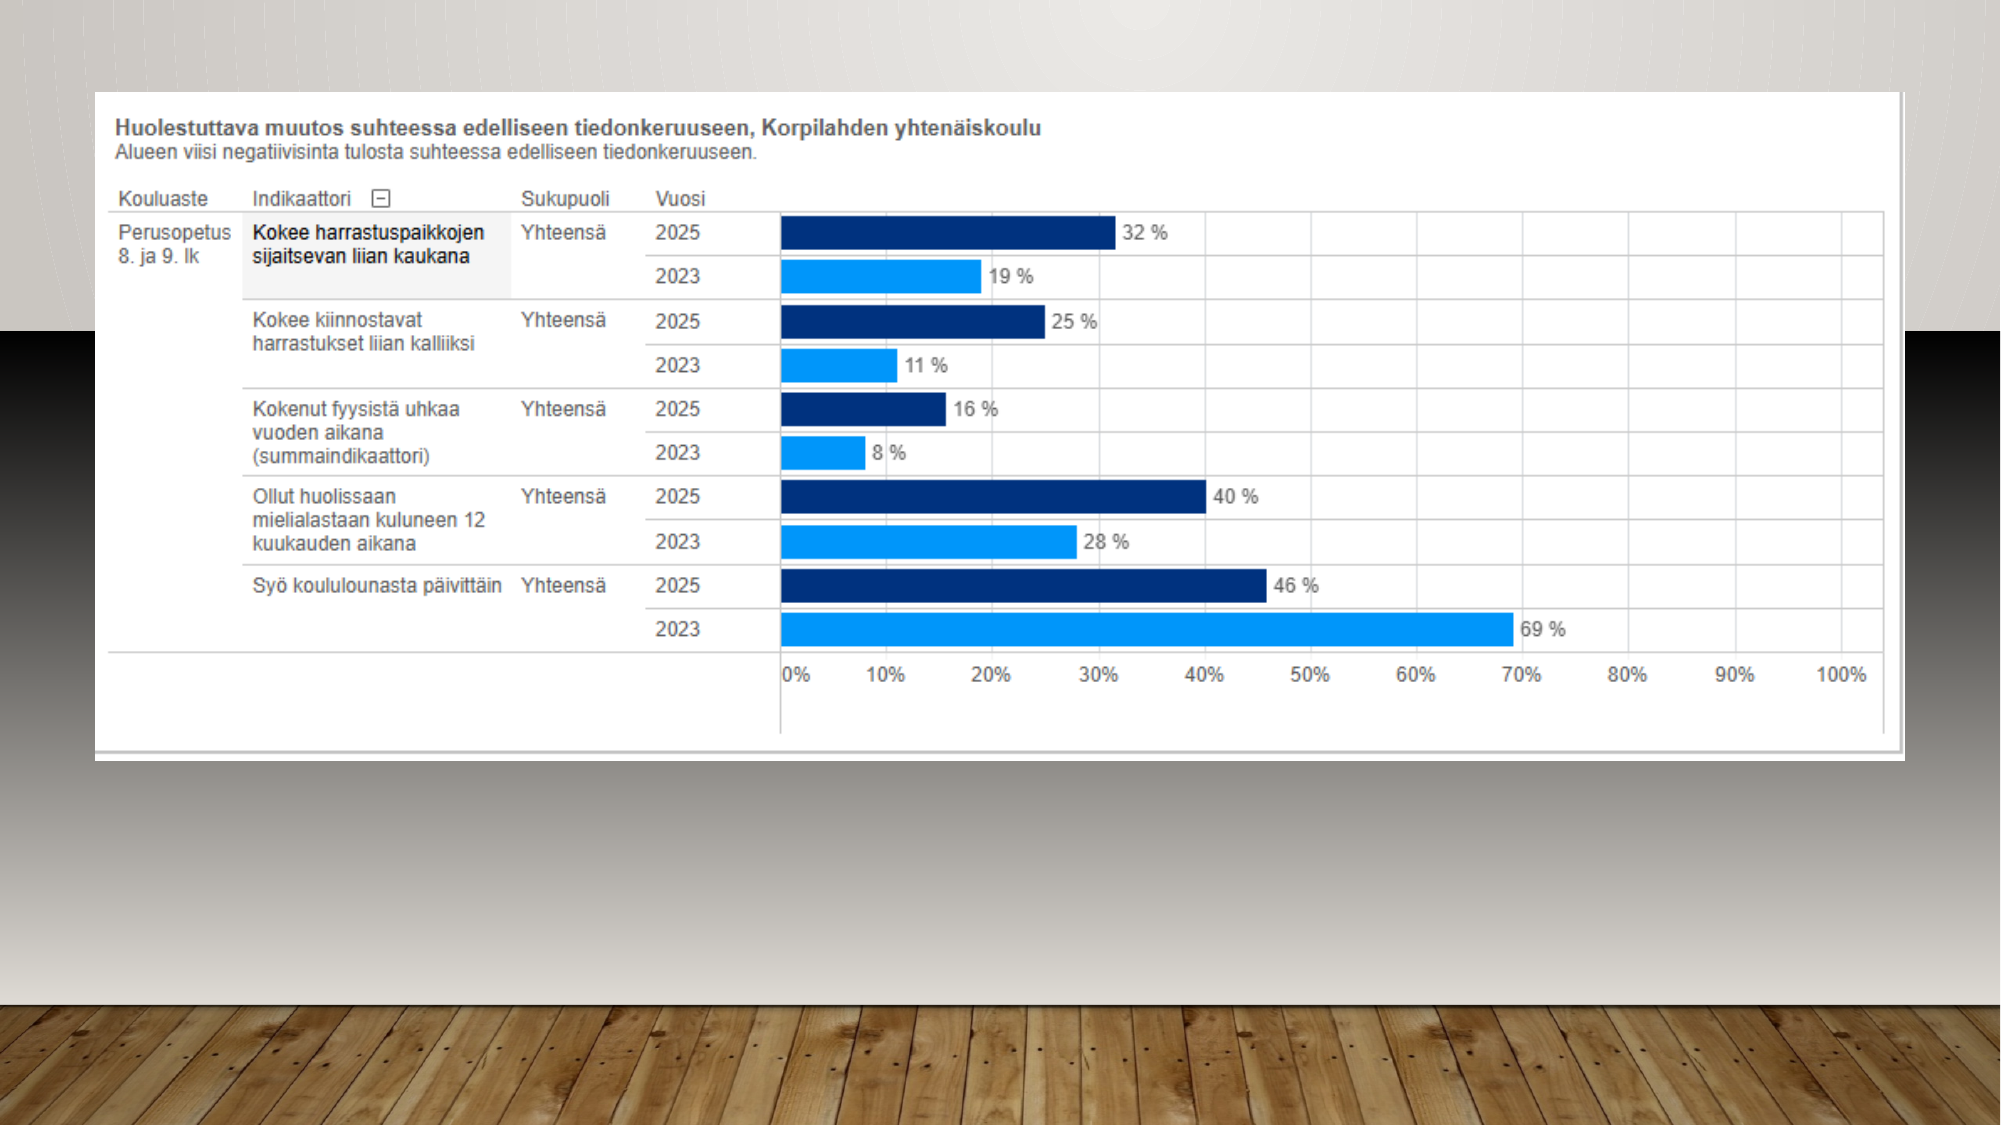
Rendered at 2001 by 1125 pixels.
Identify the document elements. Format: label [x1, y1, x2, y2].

picture [95, 92, 1905, 761]
